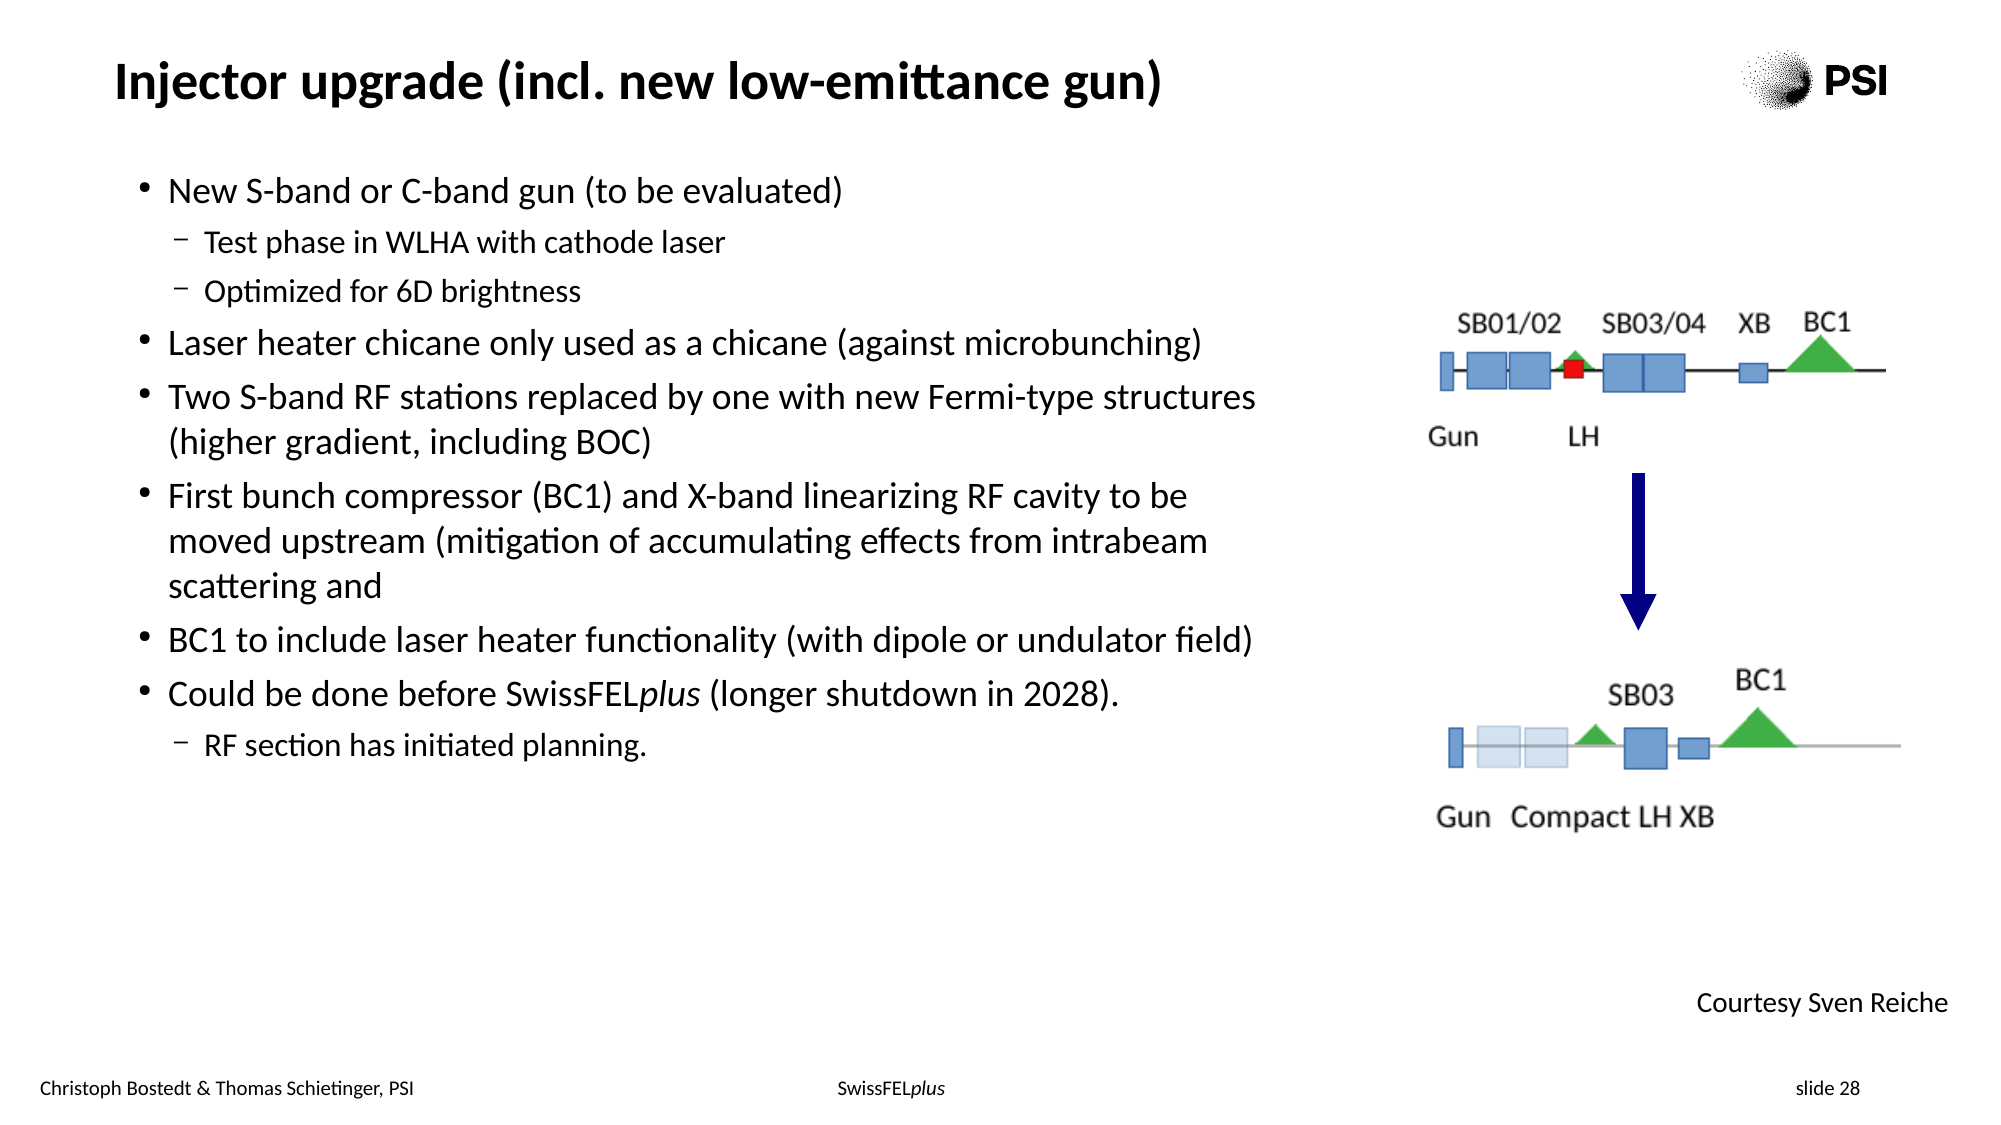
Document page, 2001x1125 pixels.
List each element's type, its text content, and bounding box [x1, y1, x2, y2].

picture [1409, 258, 1886, 473]
text_box New S-band or C-band gun (to be evaluated) Test phase in WLHA with cathode laser Optimized for 6D brightness Laser heater chicane only used as a chicane (against microbunching) Two S-band RF stations replaced by one with new Fermi-type structures (higher gradient, including BOC) First bunch compressor (BC1) and X-band linearizing RF cavity to be moved upstream (mitigation of accumulating effects from intrabeam scattering and BC1 to include laser heater functionality (with dipole or undulator field) Could be done before SwissFELplus (longer shutdown in 2028). RF section has initiated planning. [120, 166, 1280, 1046]
text_box Courtesy Sven Reiche [1682, 983, 1965, 1028]
picture [1420, 633, 1901, 863]
title Injector upgrade (incl. new low-emittance gun) [114, 45, 1585, 118]
